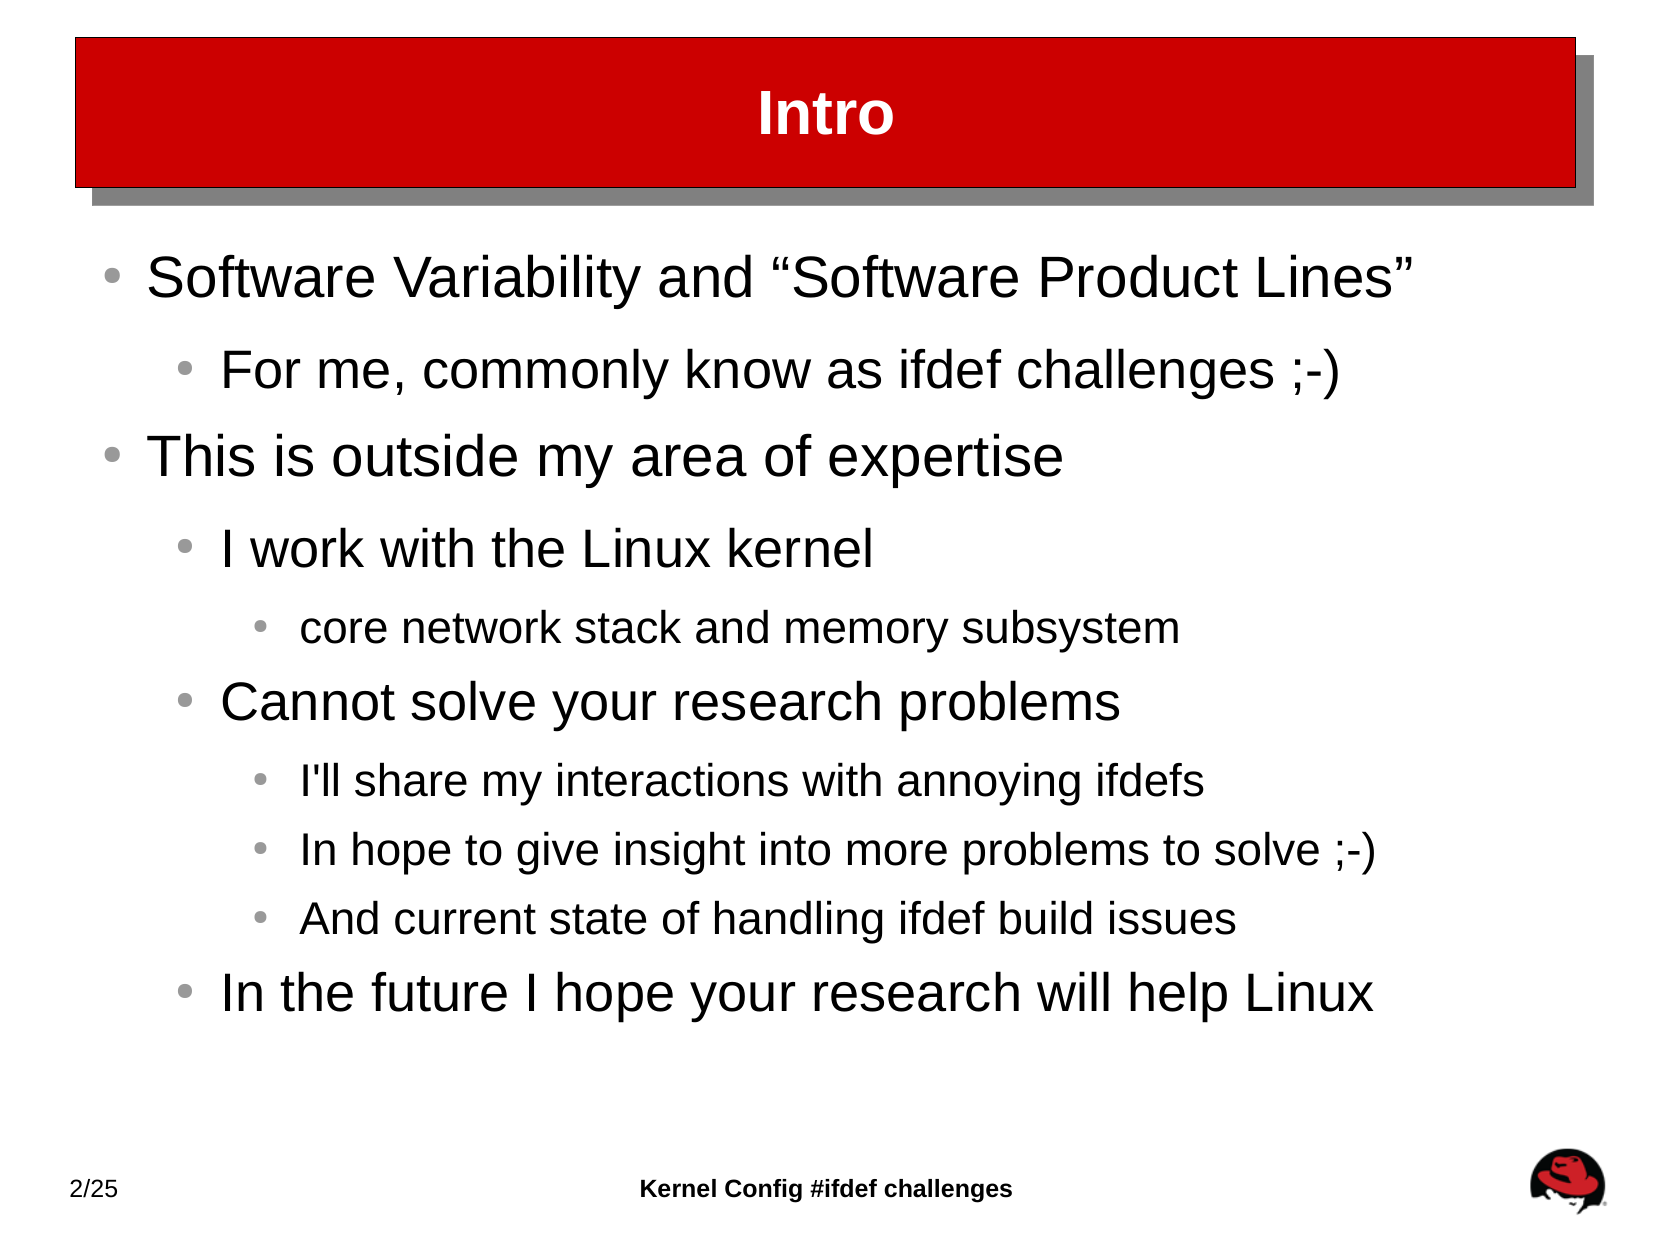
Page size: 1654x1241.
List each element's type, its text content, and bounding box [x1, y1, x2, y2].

title Intro [82, 37, 1571, 188]
list Software Variability and “Software Product Lines” For me, commonly know as ifdef challenges ;-) This is outside my area of expertise I work with the Linux kernel core network stack and memory subsystem Cannot solve your research problems I'll share my interactions with annoying ifdefs In hope to give insight into more problems to solve ;-) And current state of handling ifdef build issues In the future I hope your research will help Linux [86, 244, 1576, 1039]
picture [1529, 1146, 1613, 1224]
